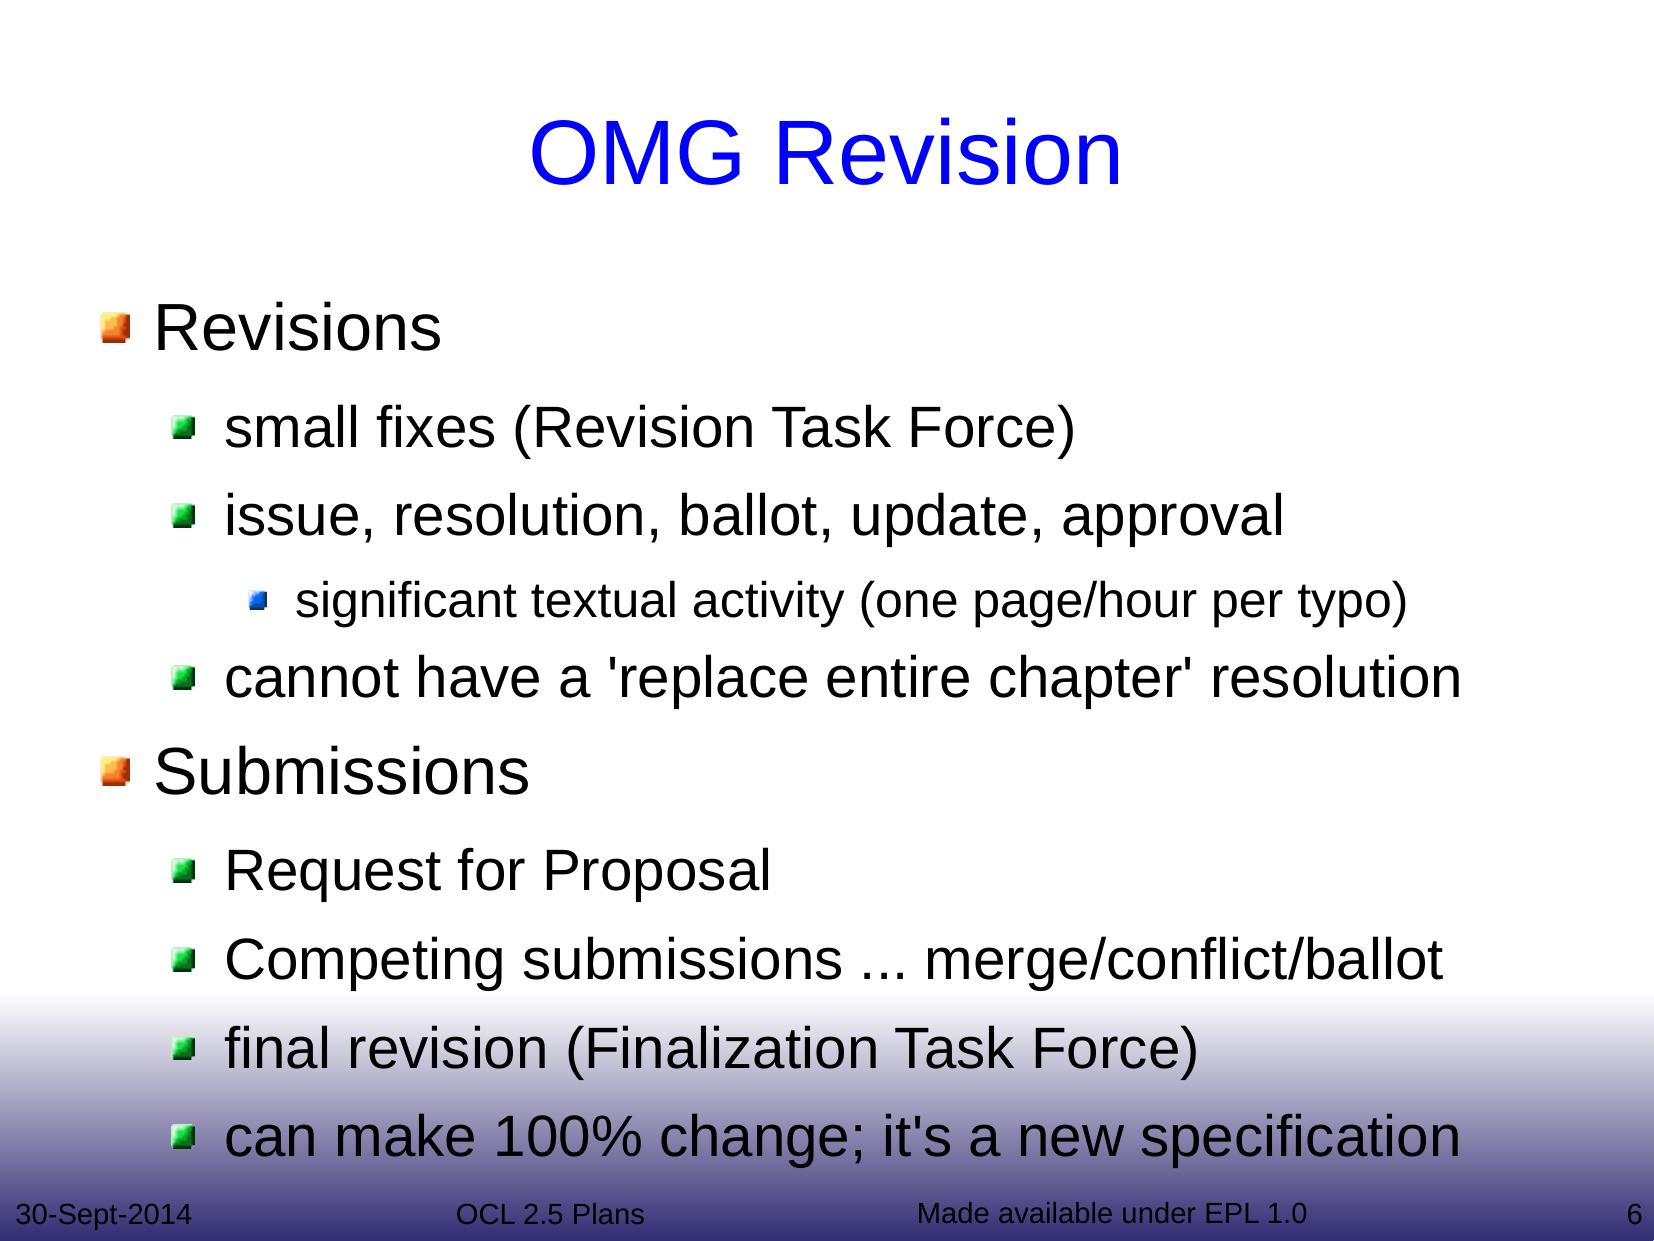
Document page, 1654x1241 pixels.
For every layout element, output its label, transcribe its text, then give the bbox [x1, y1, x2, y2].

list Revisions small fixes (Revision Task Force) issue, resolution, ballot, update, approval significant textual activity (one page/hour per typo) cannot have a 'replace entire chapter' resolution Submissions Request for Proposal Competing submissions ... merge/conflict/ballot final revision (Finalization Task Force) can make 100% change; it's a new specification [82, 290, 1571, 1168]
title OMG Revision [82, 49, 1571, 257]
